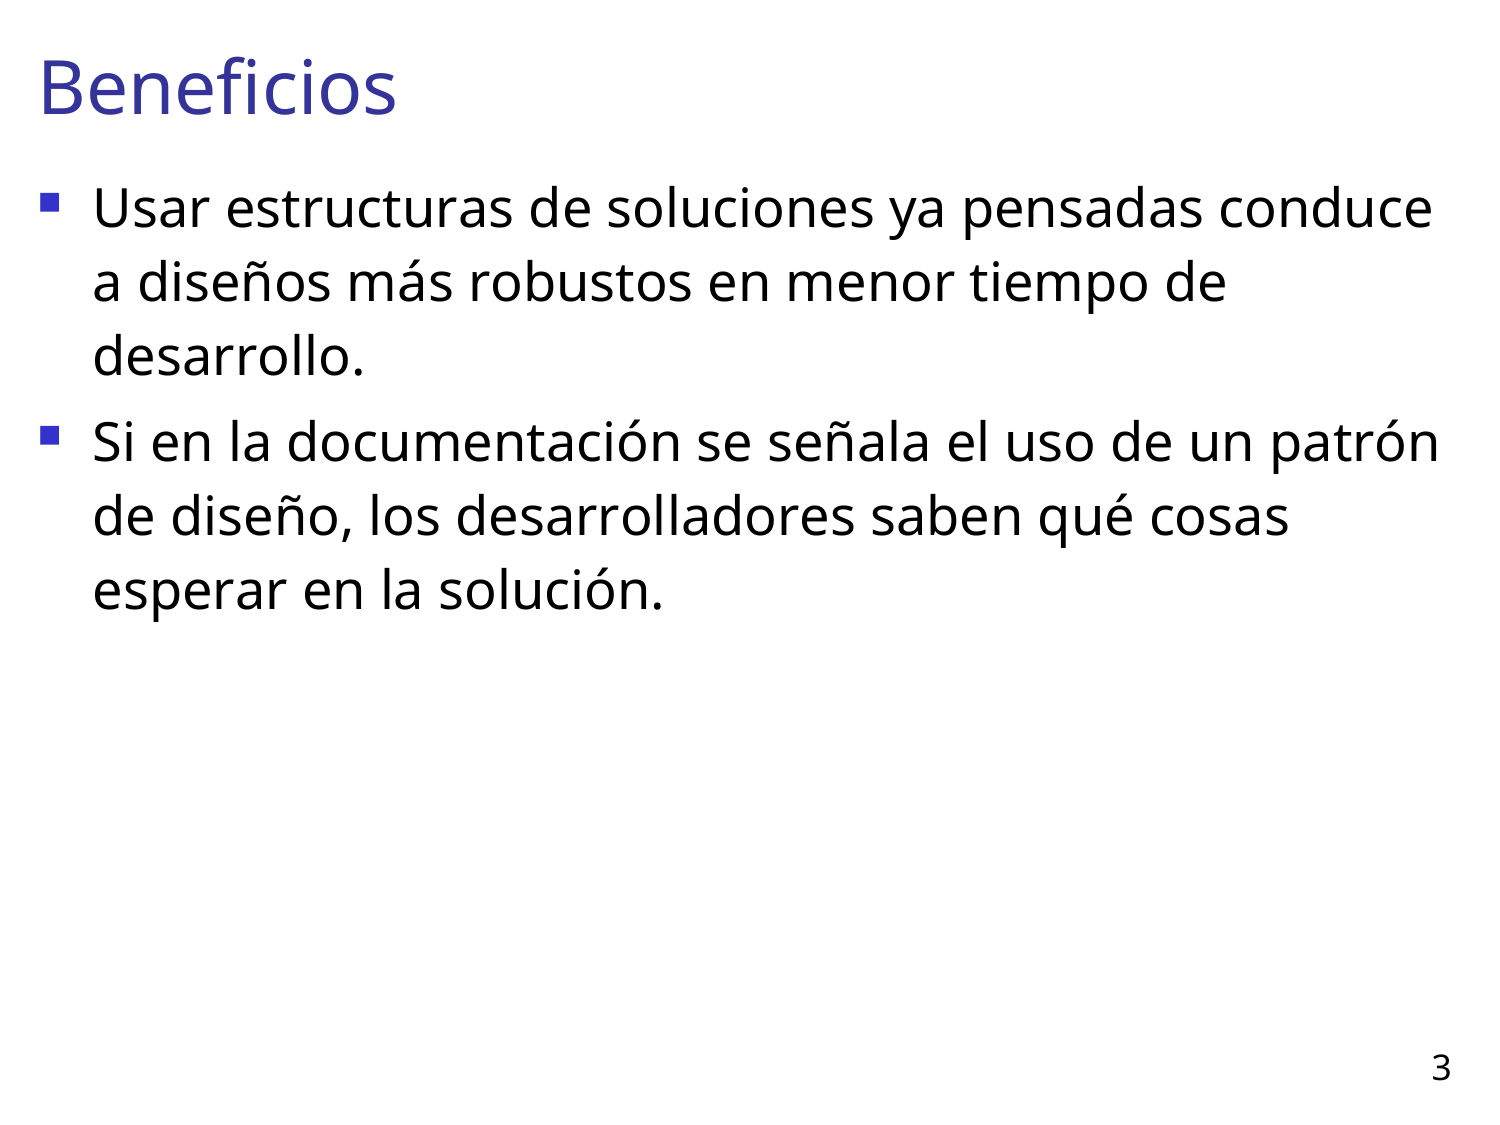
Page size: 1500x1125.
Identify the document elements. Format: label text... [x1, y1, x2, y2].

title Beneficios [37, 27, 1466, 143]
list Usar estructuras de soluciones ya pensadas conduce a diseños más robustos en menor tiempo de desarrollo. Si en la documentación se señala el uso de un patrón de diseño, los desarrolladores saben qué cosas esperar en la solución. [37, 169, 1462, 998]
